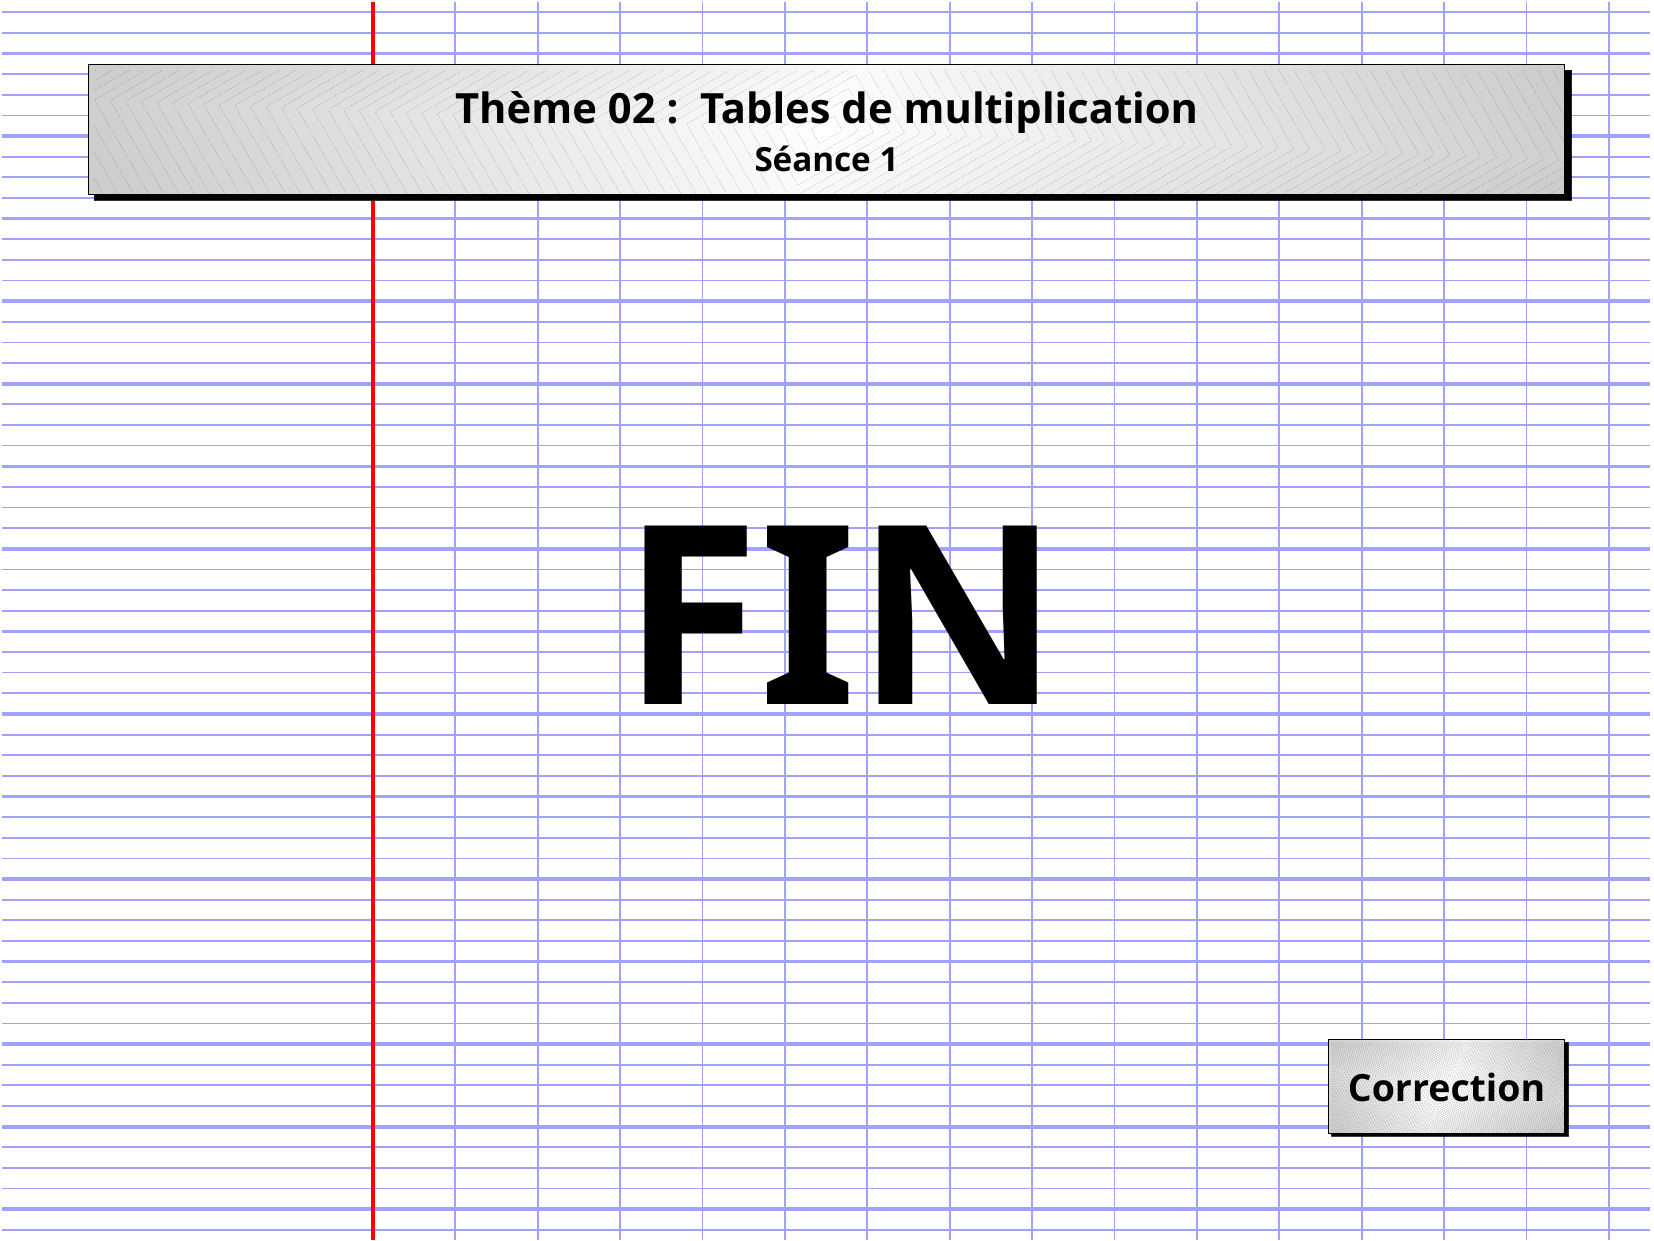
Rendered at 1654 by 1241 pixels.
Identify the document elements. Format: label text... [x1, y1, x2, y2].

picture [0, 0, 1654, 1241]
text_box FIN [413, 429, 1270, 798]
text_box Correction [1328, 1039, 1565, 1134]
text_box Thème 02 : Tables de multiplication Séance 1 [88, 64, 1565, 195]
